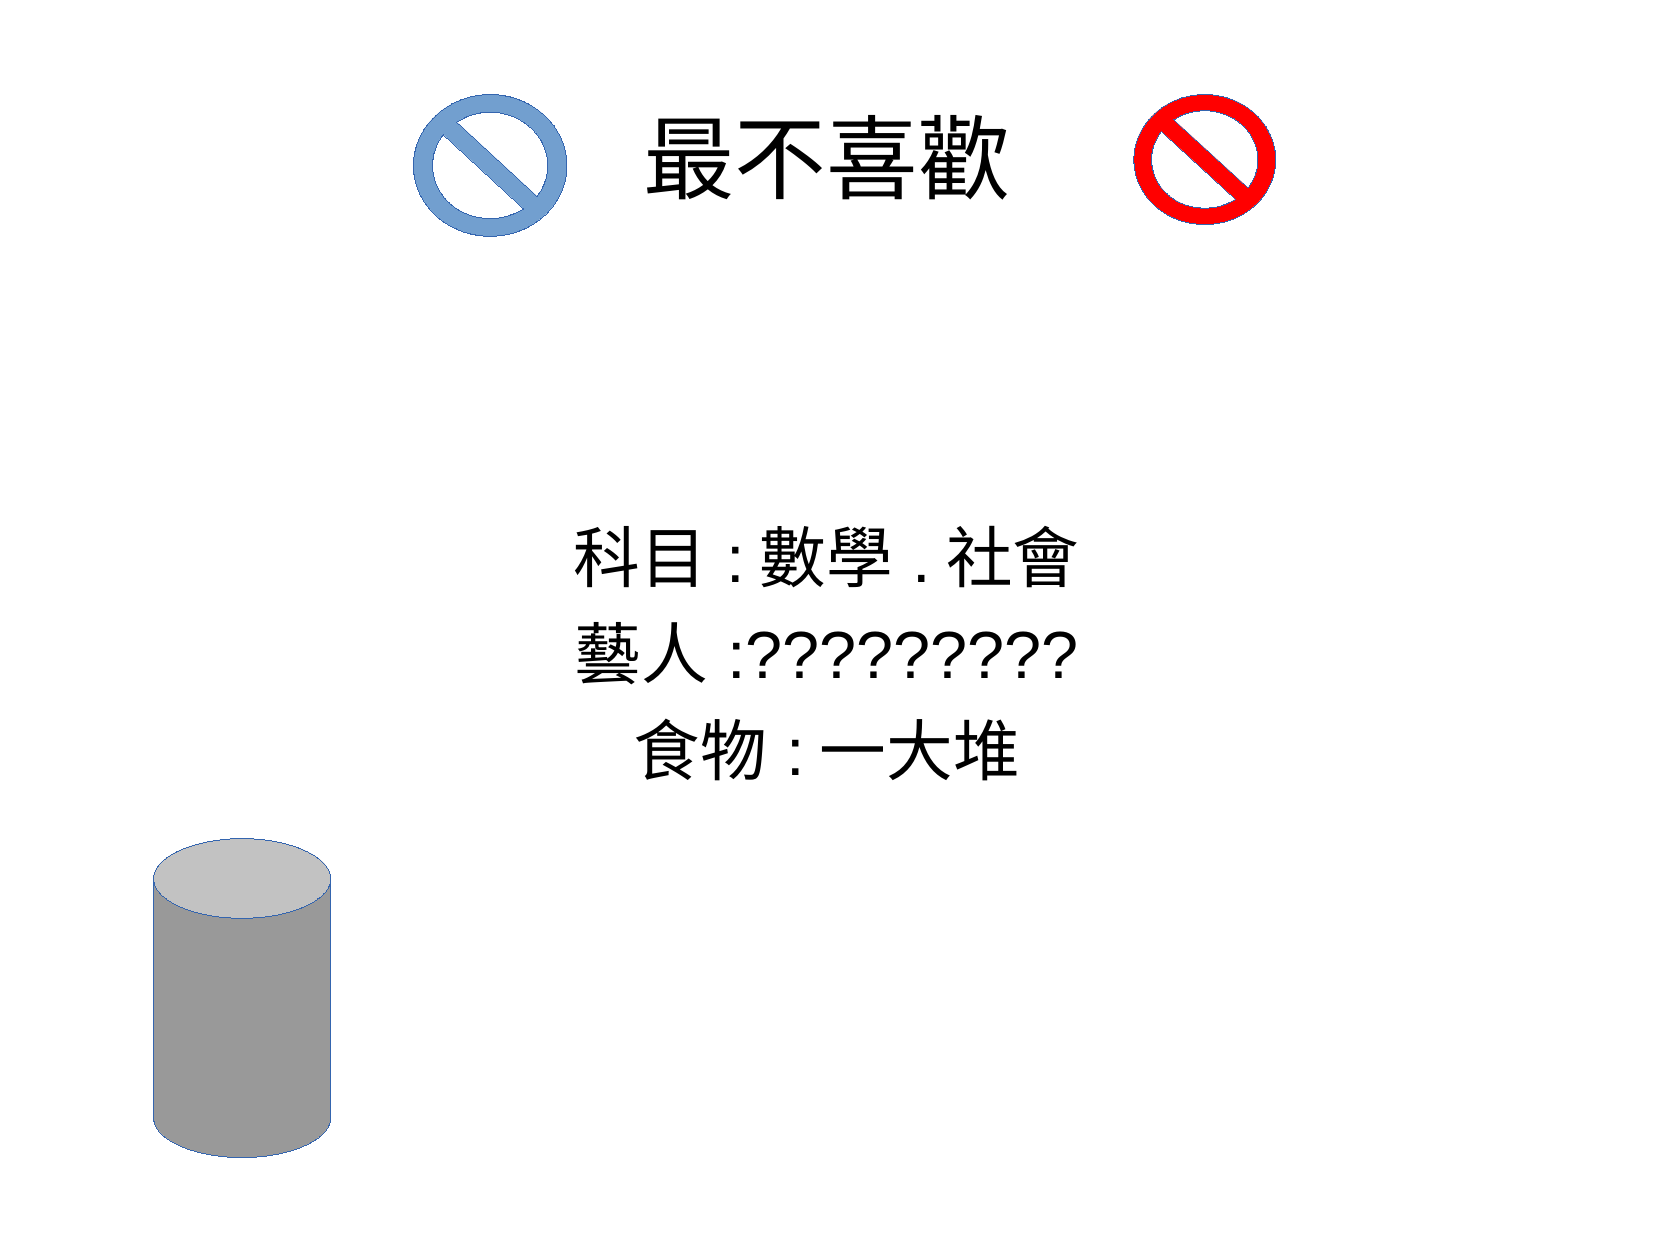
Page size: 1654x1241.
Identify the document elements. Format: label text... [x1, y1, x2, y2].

subtitle 科目:數學.社會 藝人:????????? 食物:一大堆 [82, 290, 1571, 1010]
text_box [413, 94, 567, 237]
text_box [1133, 94, 1276, 225]
text_box [153, 883, 331, 1158]
title 最不喜歡 [82, 49, 1571, 257]
